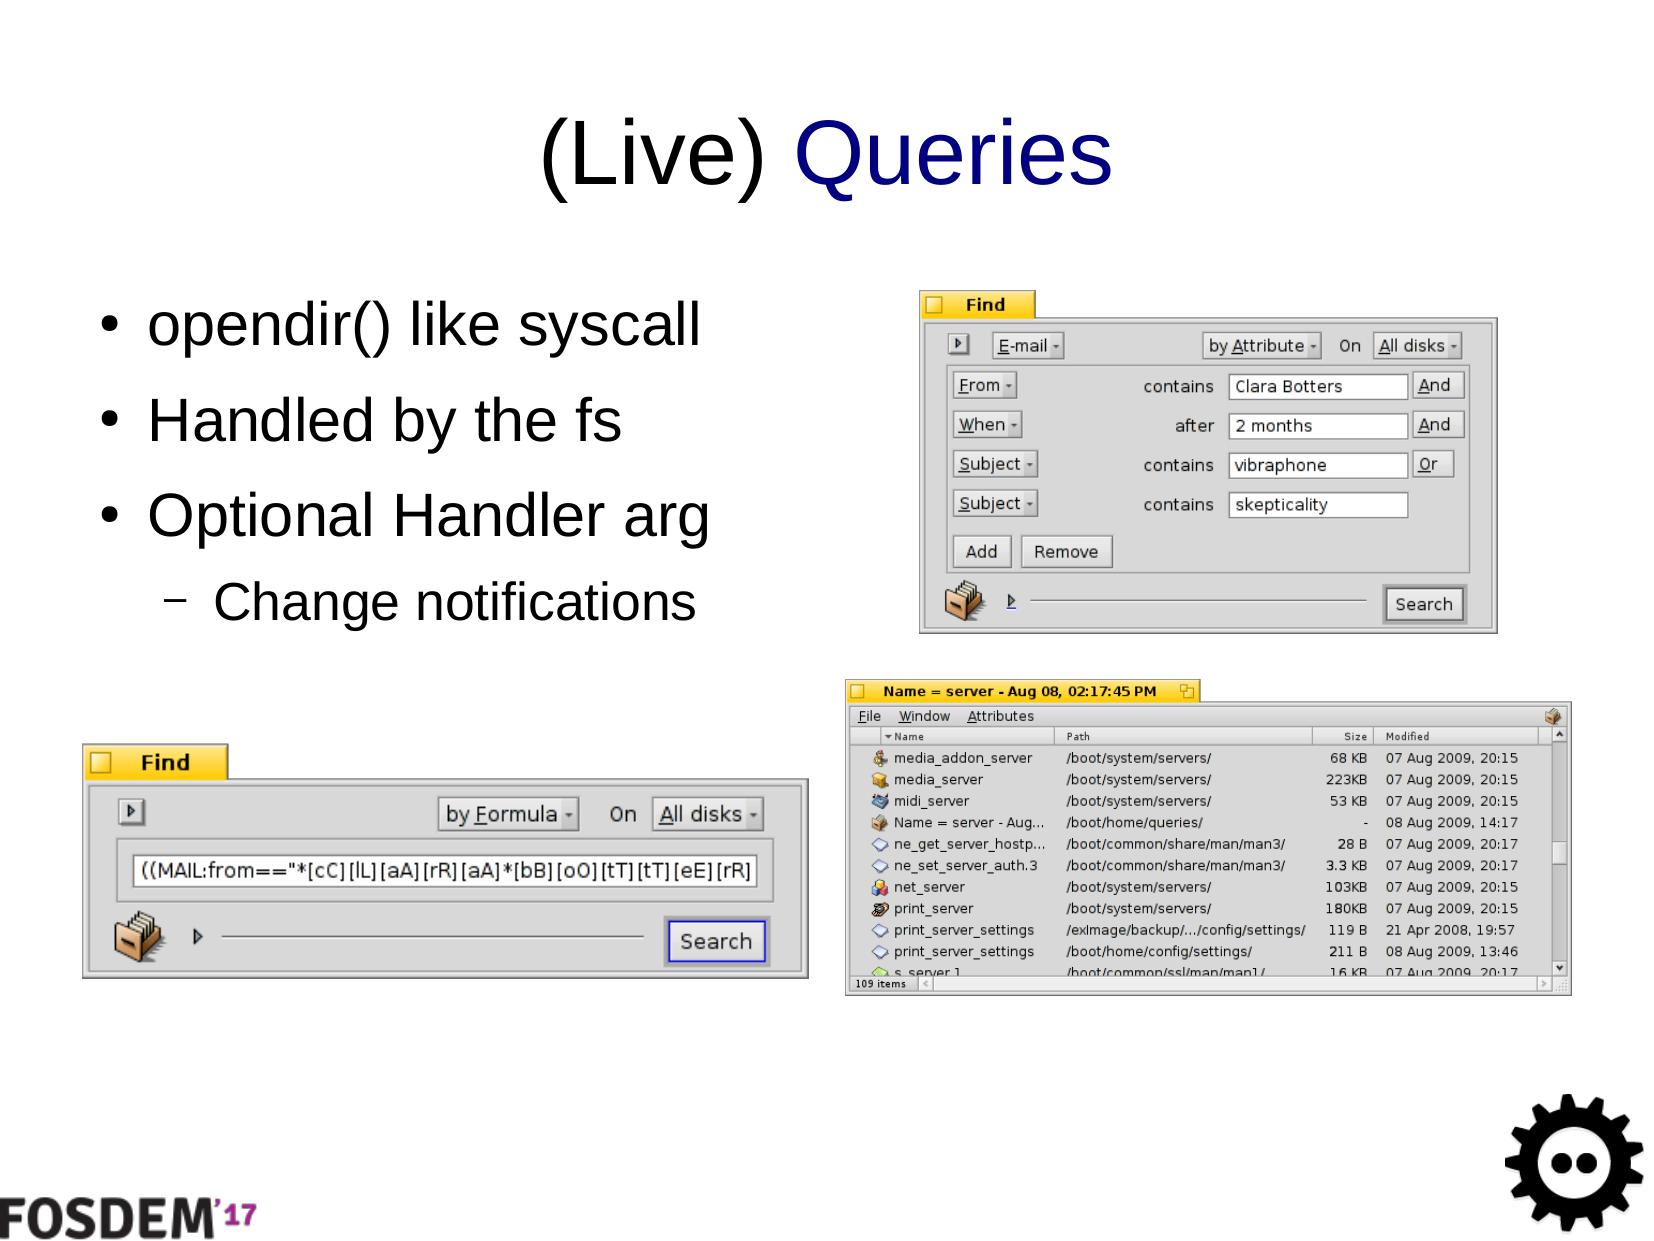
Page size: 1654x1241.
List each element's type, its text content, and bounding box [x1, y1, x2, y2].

list opendir() like syscall Handled by the fs Optional Handler arg Change notifications [82, 290, 809, 634]
picture [1505, 1094, 1648, 1235]
picture [919, 290, 1498, 634]
picture [82, 696, 809, 979]
picture [0, 1196, 258, 1241]
picture [845, 679, 1572, 996]
title (Live) Queries [82, 49, 1571, 257]
